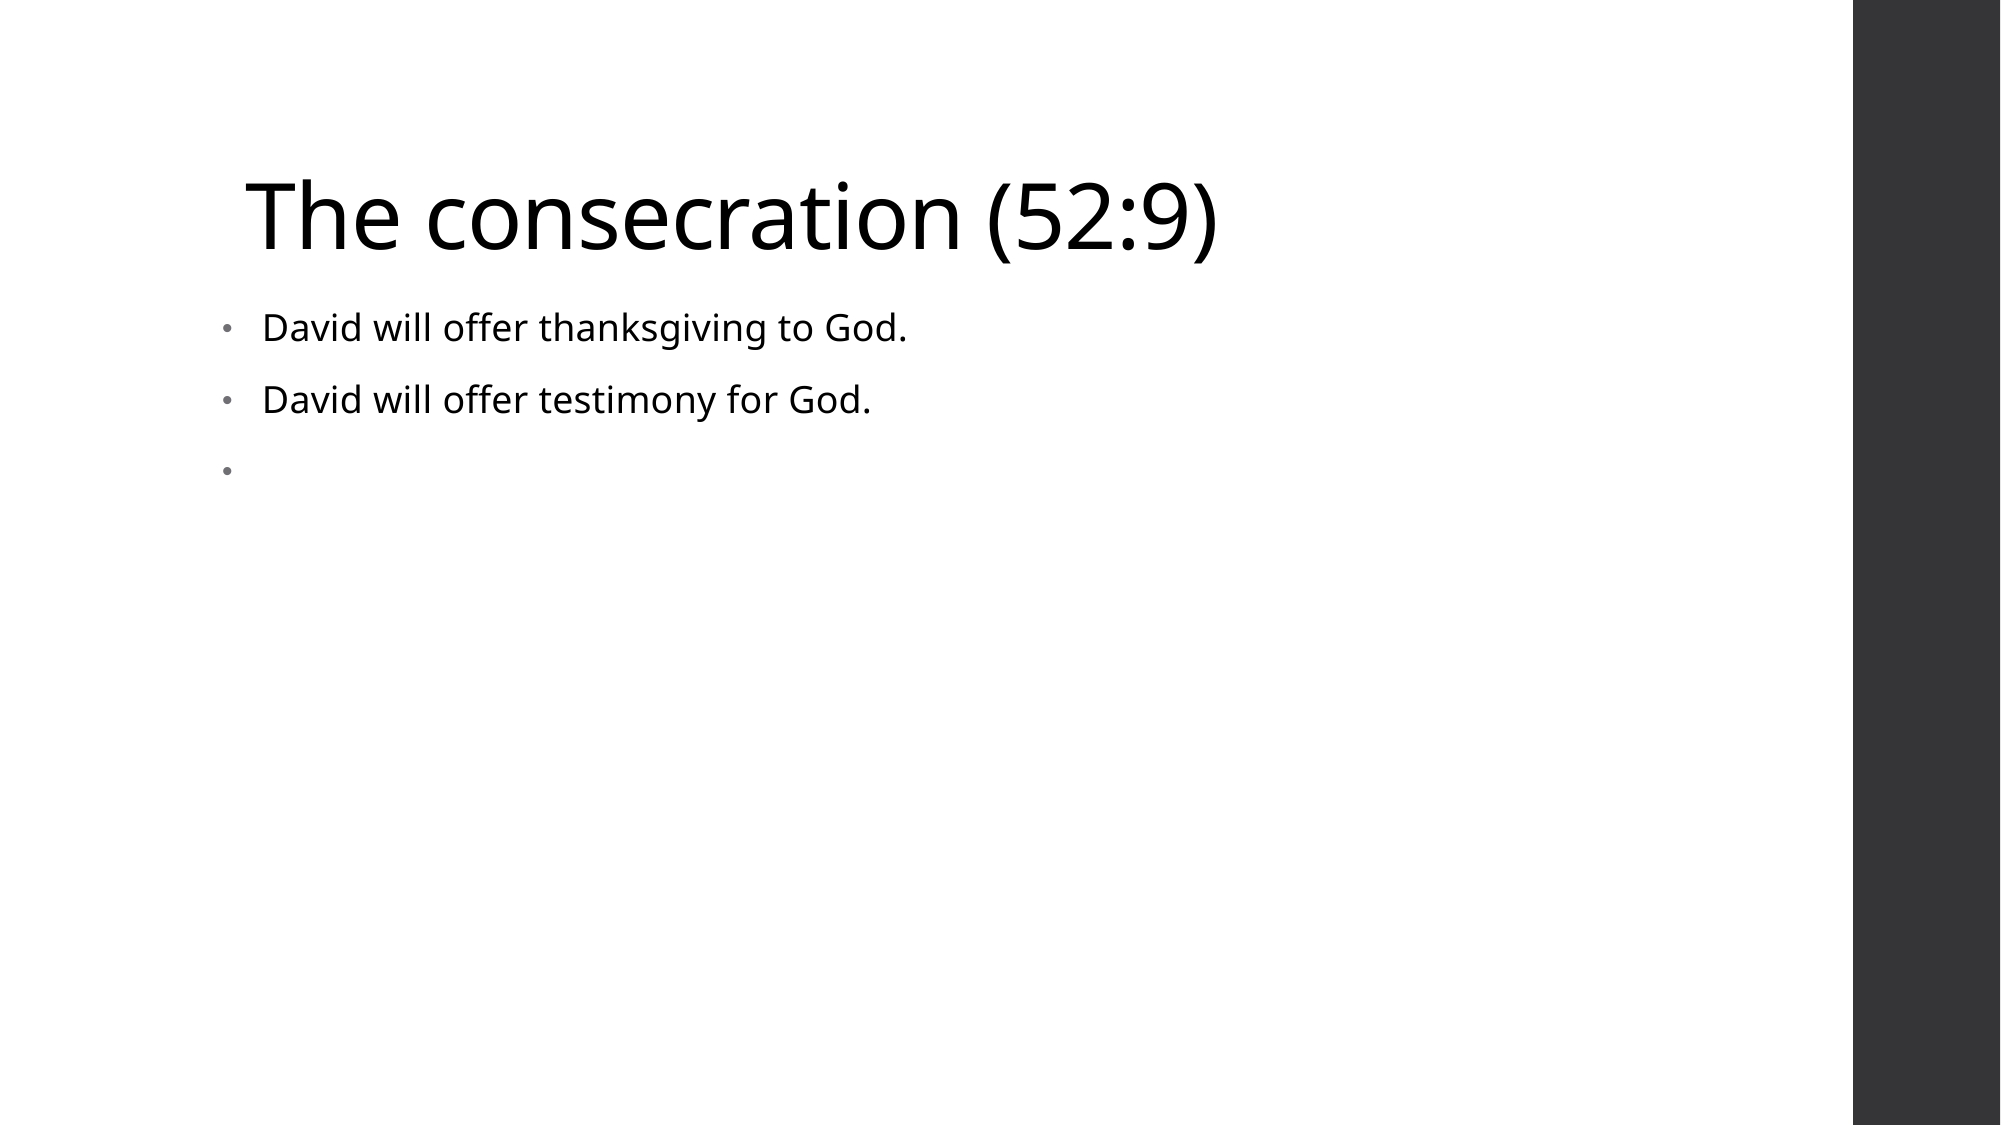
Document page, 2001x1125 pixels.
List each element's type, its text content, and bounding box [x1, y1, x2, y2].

title The consecration (52:9) [206, 60, 1797, 278]
list David will offer thanksgiving to God. David will offer testimony for God. [206, 299, 1617, 1014]
